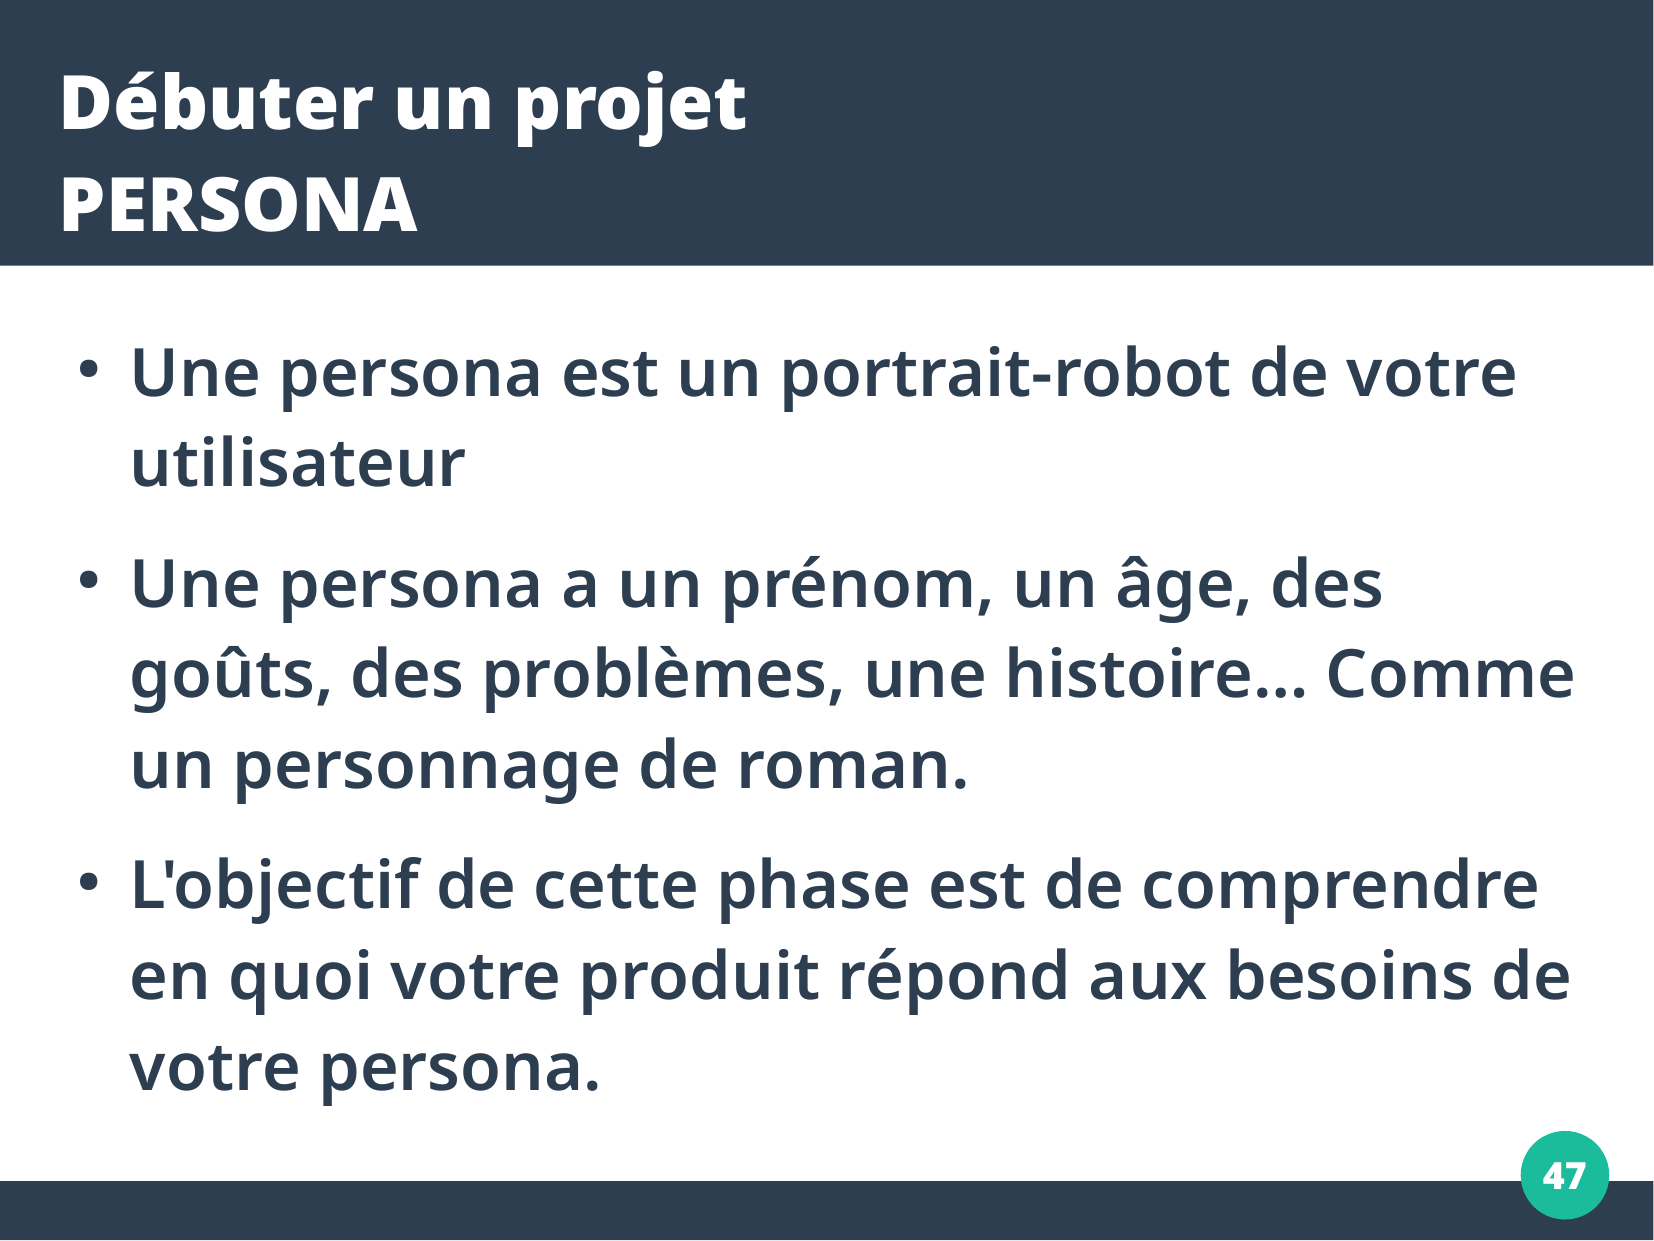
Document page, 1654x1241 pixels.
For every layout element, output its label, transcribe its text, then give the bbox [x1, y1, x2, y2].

title Débuter un projet PERSONA [59, 49, 1595, 207]
list Une persona est un portrait-robot de votre utilisateur Une persona a un prénom, un âge, des goûts, des problèmes, une histoire… Comme un personnage de roman. L'objectif de cette phase est de comprendre en quoi votre produit répond aux besoins de votre persona. [59, 324, 1595, 1152]
